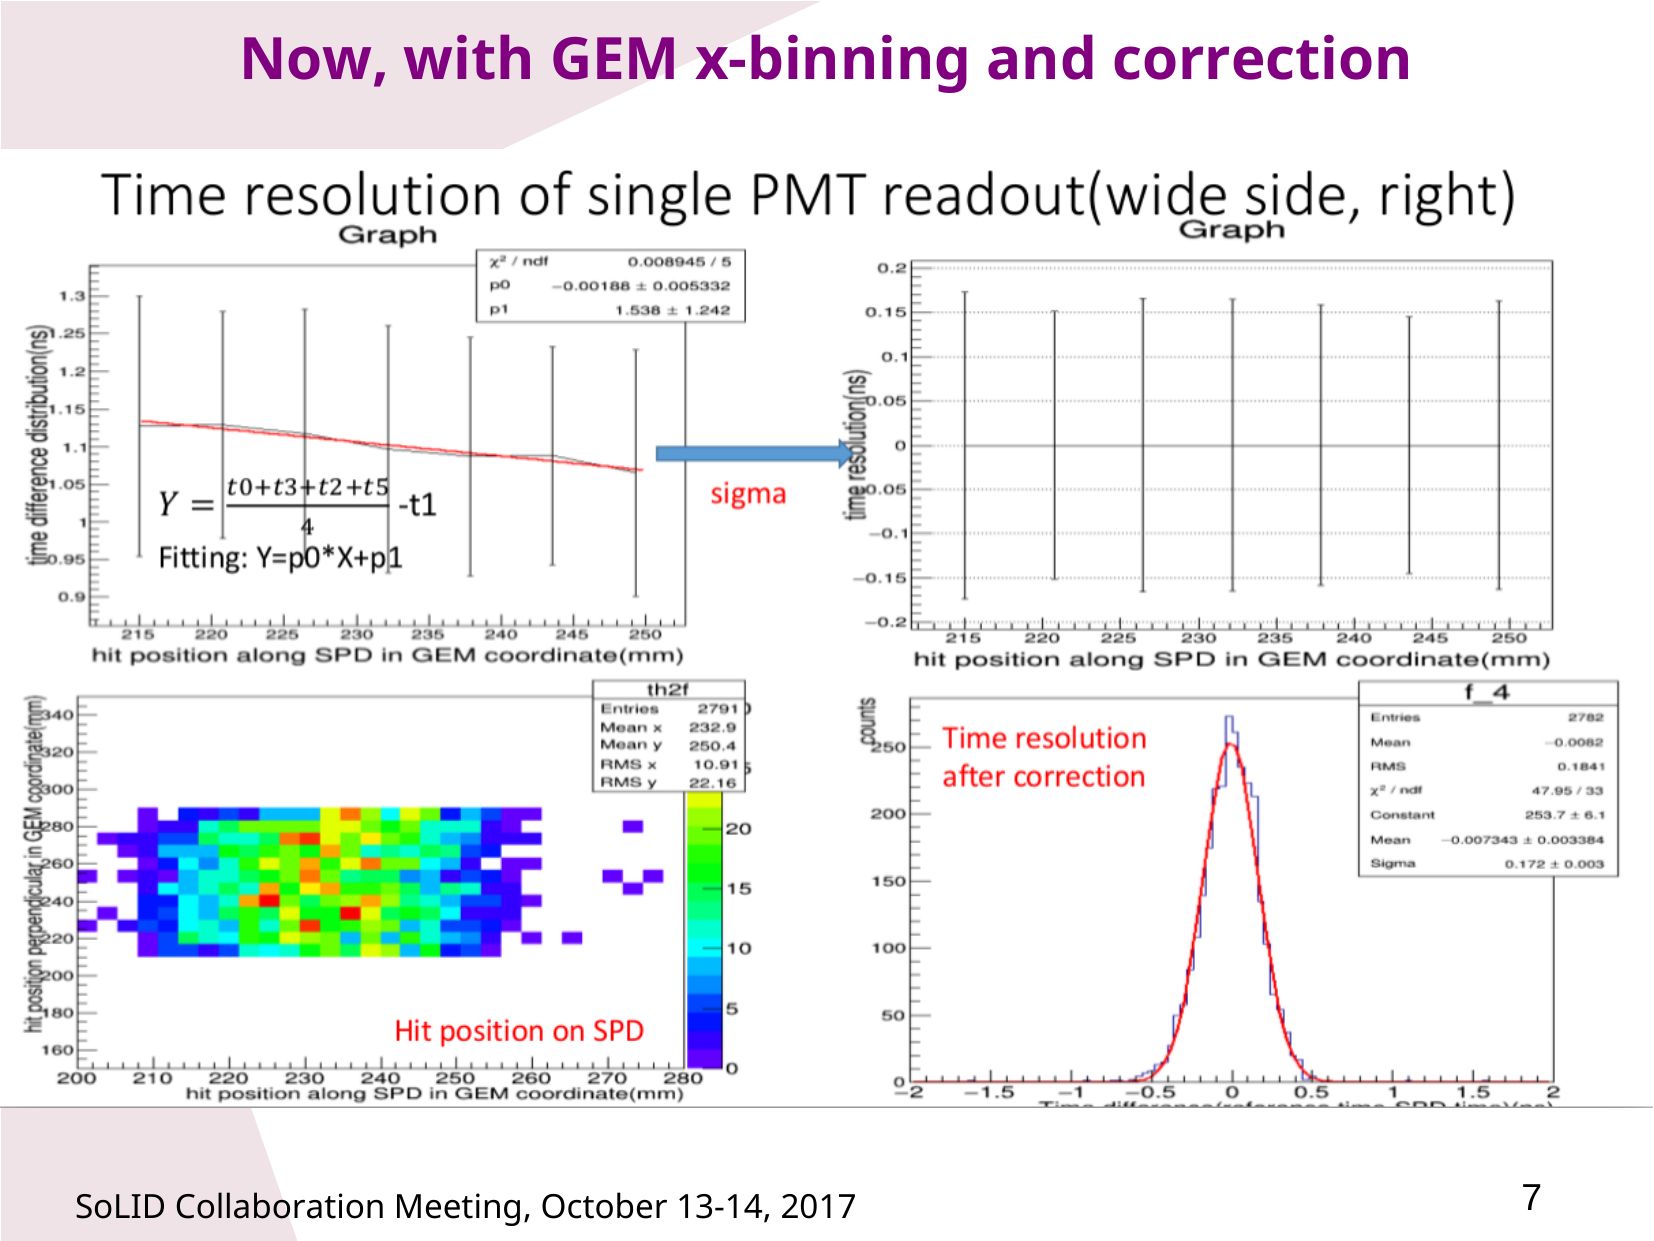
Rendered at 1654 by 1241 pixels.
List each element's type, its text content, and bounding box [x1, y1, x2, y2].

picture [0, 149, 1653, 1108]
title Now, with GEM x-binning and correction [75, 20, 1578, 82]
